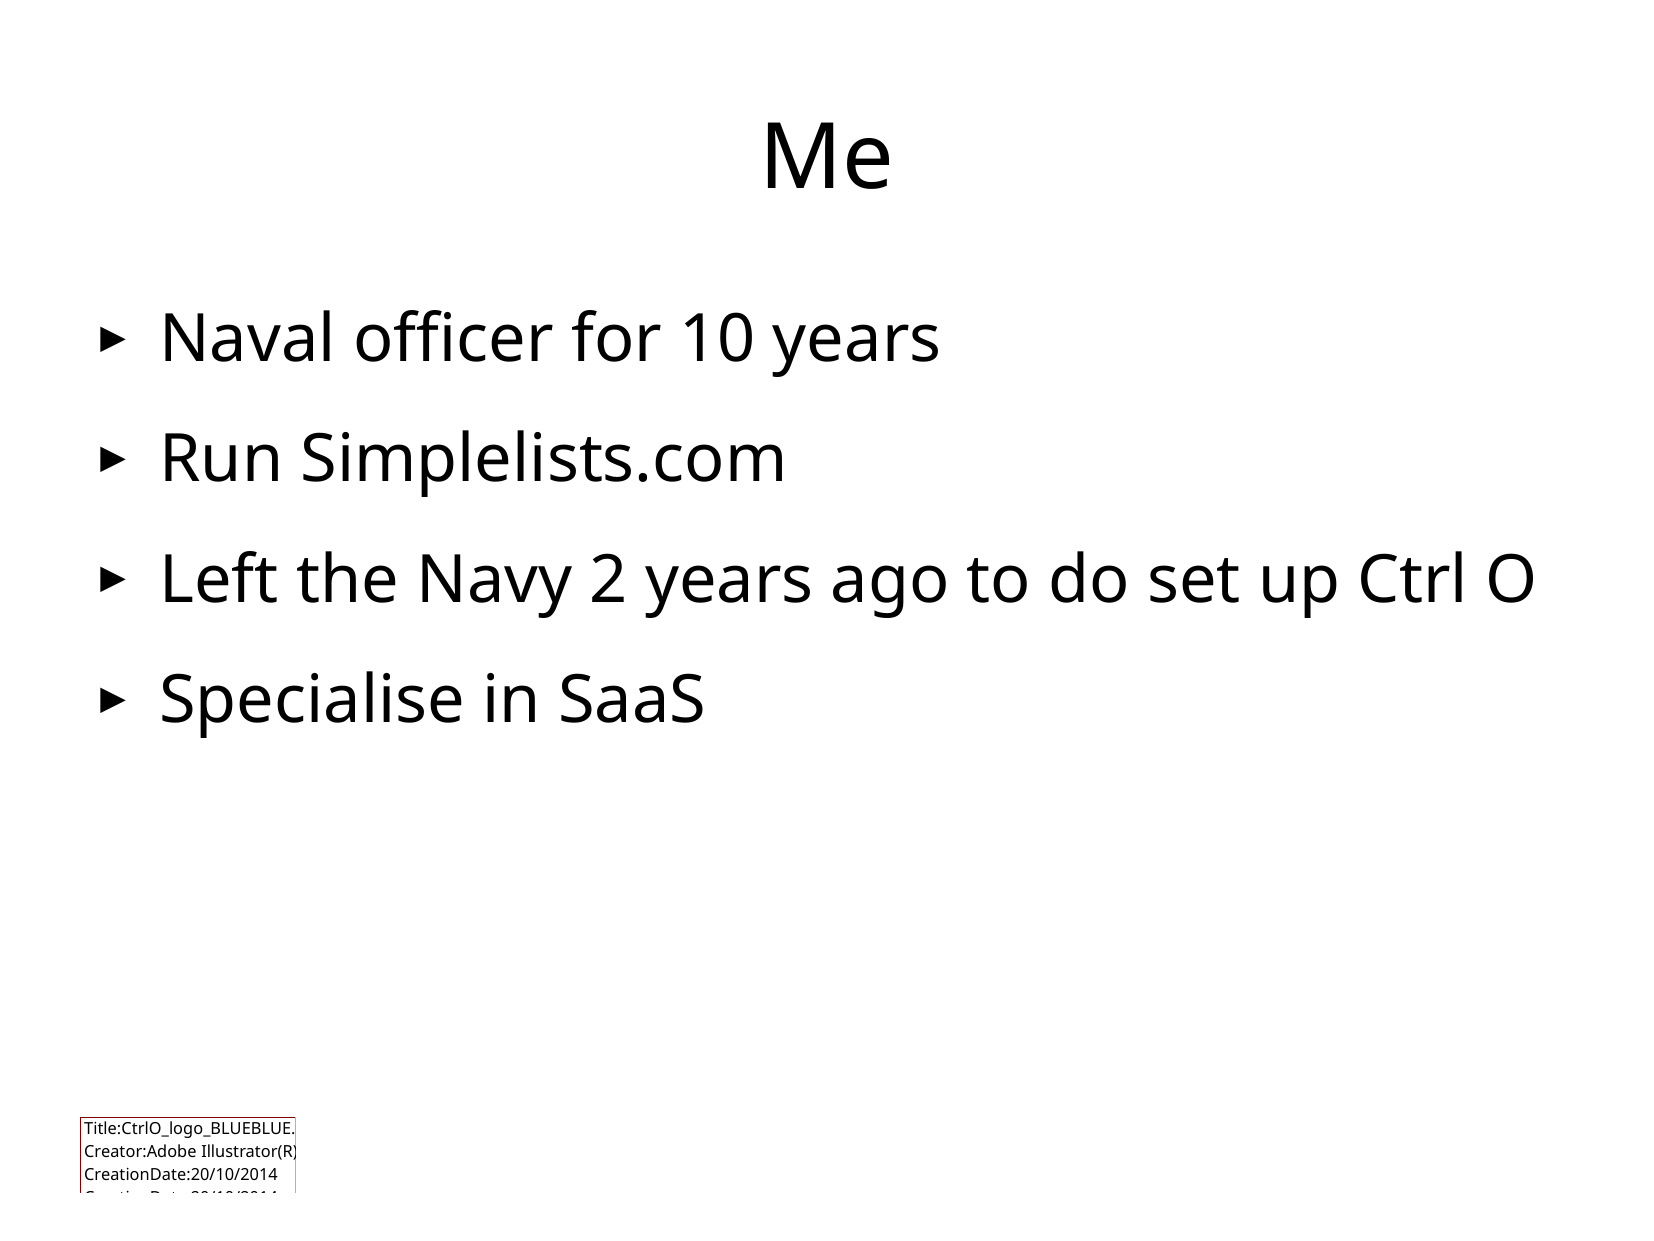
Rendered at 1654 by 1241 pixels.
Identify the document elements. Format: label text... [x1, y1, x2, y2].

title Me [82, 49, 1571, 257]
list Naval officer for 10 years Run Simplelists.com Left the Navy 2 years ago to do set up Ctrl O Specialise in SaaS [82, 290, 1571, 1010]
